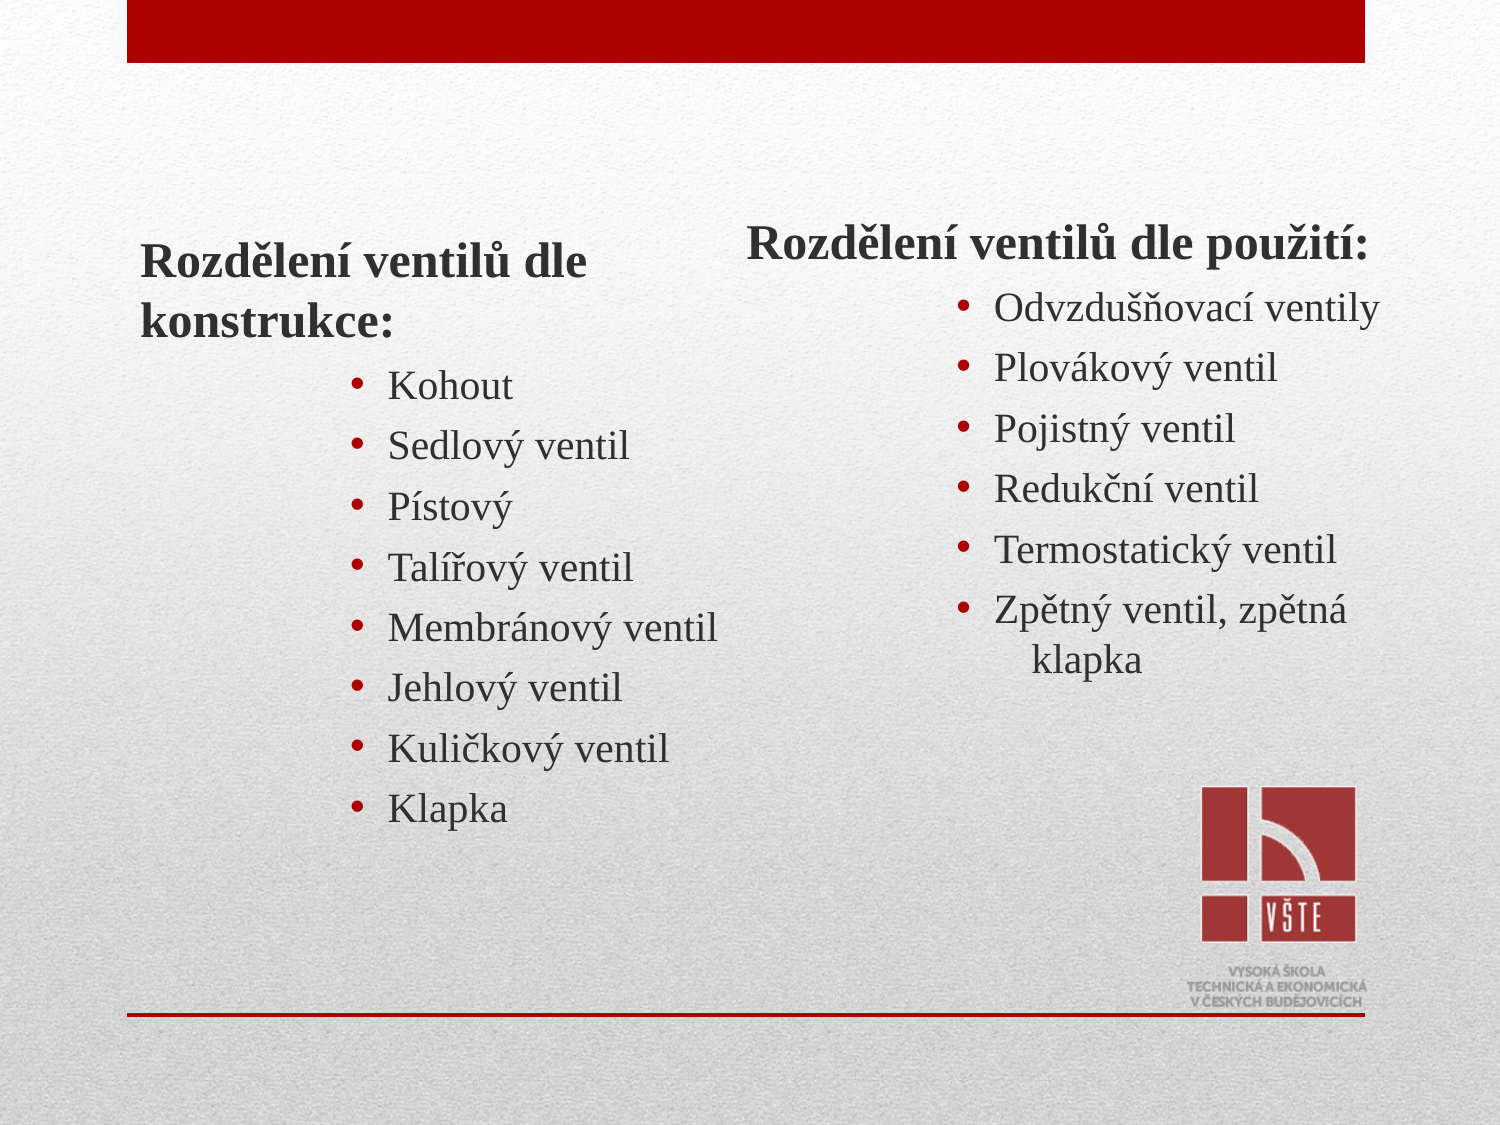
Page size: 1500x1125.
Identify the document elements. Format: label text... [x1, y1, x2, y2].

picture [1187, 786, 1368, 1007]
text_box Rozdělení ventilů dle použití: Odvzdušňovací ventily Plovákový ventil Pojistný ventil Redukční ventil Termostatický ventil Zpětný ventil, zpětná klapka [731, 201, 1469, 688]
list Rozdělení ventilů dle konstrukce: Kohout Sedlový ventil Pístový Talířový ventil Membránový ventil Jehlový ventil Kuličkový ventil Klapka [125, 157, 768, 902]
